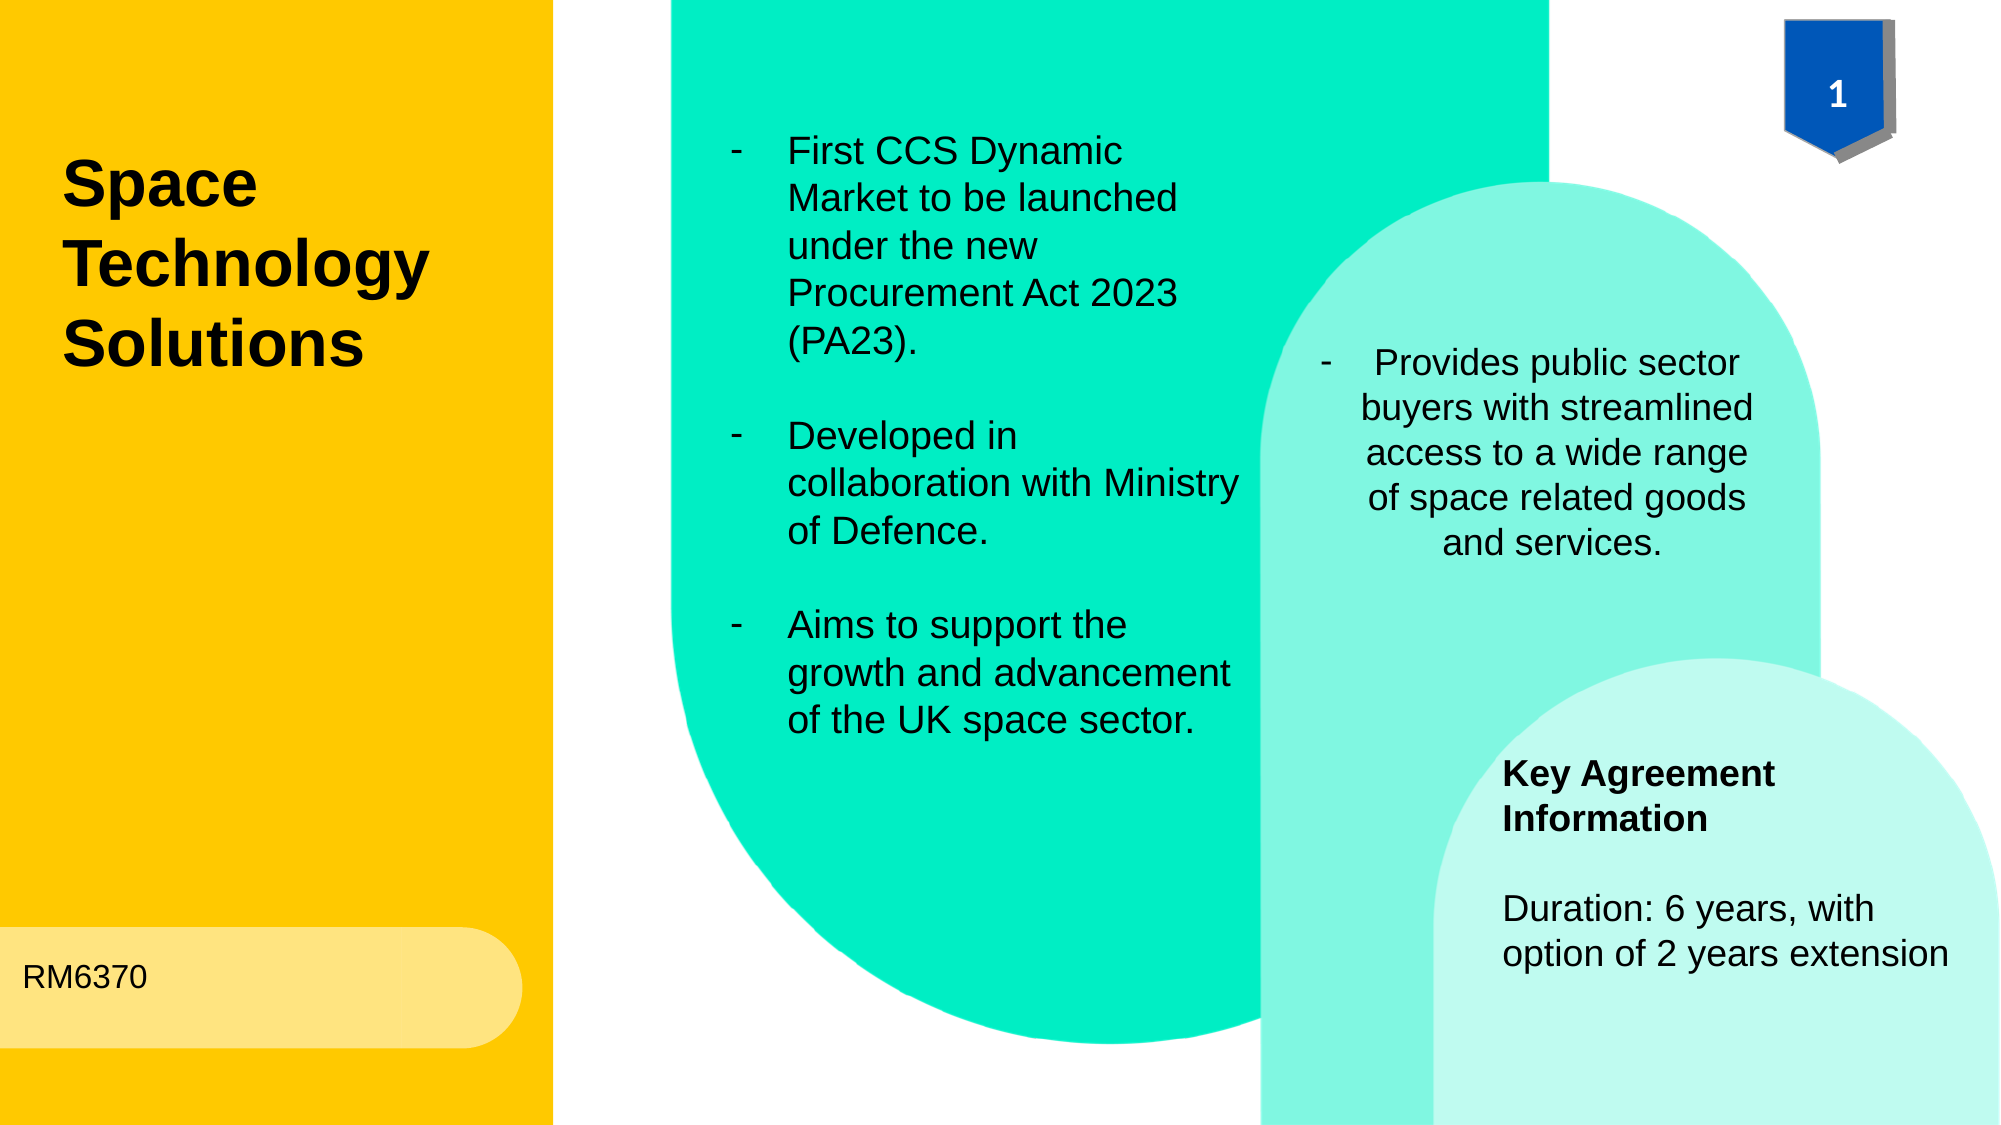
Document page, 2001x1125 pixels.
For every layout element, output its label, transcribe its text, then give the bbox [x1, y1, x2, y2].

text_box [1784, 19, 1885, 157]
text_box 1 [1796, 50, 1879, 128]
title RM6370 [22, 955, 437, 1032]
title Space Technology Solutions [62, 139, 564, 279]
text_box First CCS Dynamic Market to be launched under the new Procurement Act 2023 (PA23). Developed in collaboration with Ministry of Defence. Aims to support the growth and advancement of the UK space sector. [697, 109, 1258, 798]
title Key Agreement Information Duration: 6 years, with option of 2 years extension [1502, 748, 1965, 835]
picture [1462, 0, 2000, 1125]
title Provides public sector buyers with streamlined access to a wide range of space related goods and services. [1280, 337, 1759, 593]
